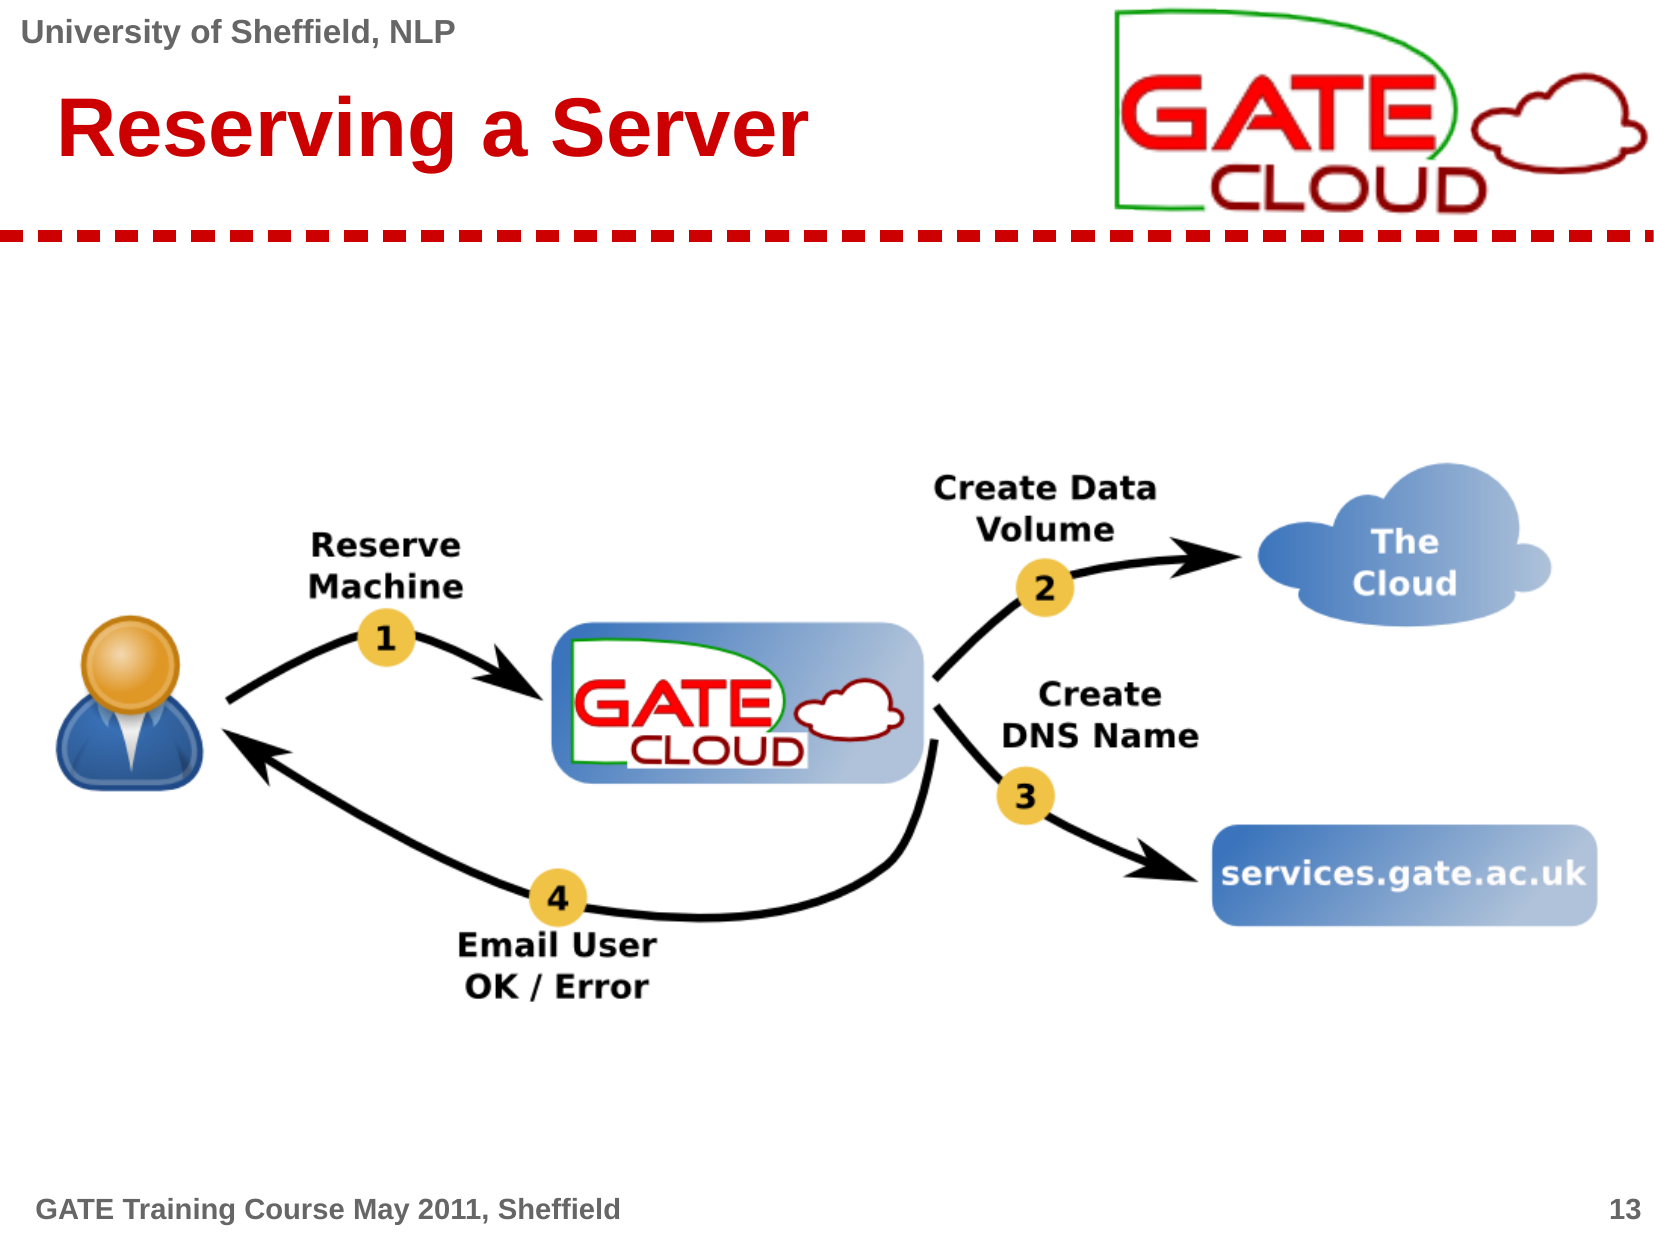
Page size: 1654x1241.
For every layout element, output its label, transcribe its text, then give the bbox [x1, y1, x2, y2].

picture [1110, 5, 1654, 223]
title Reserving a Server [56, 49, 1120, 207]
picture [53, 460, 1601, 1005]
